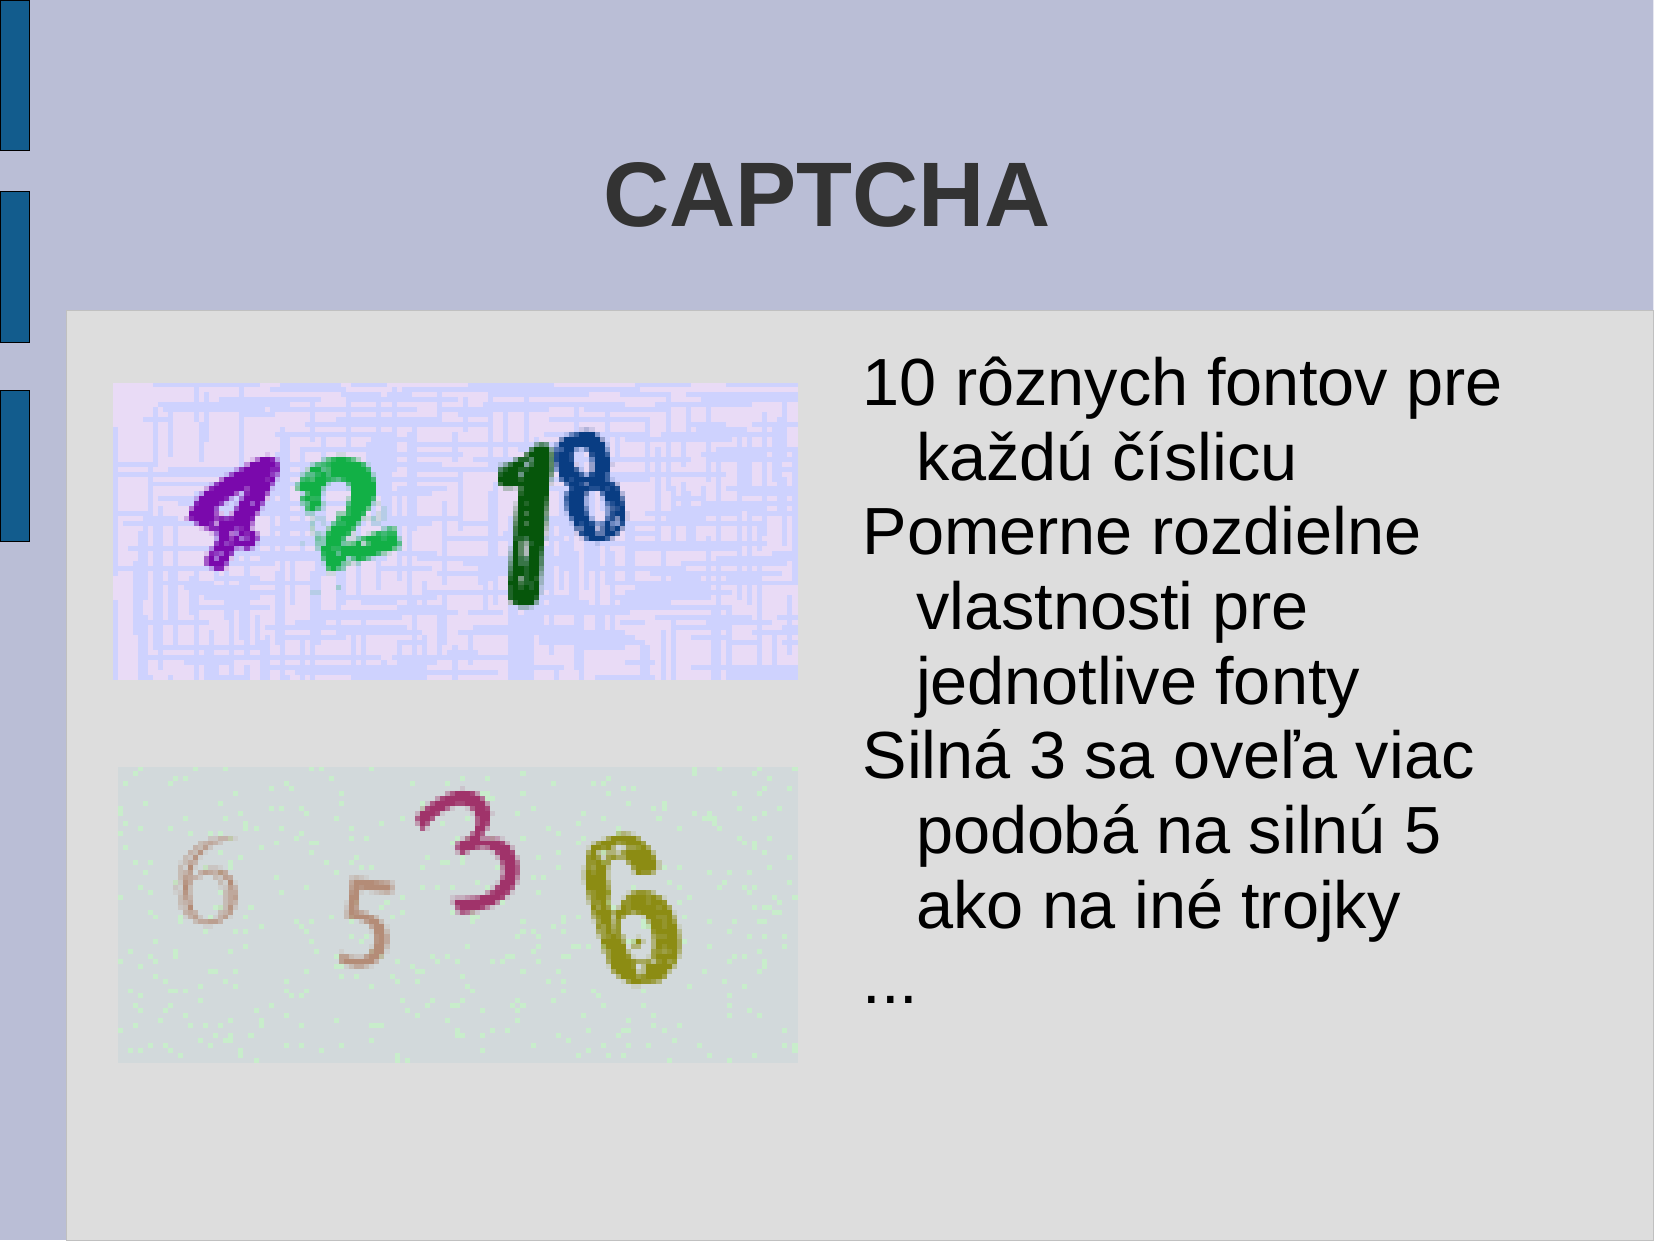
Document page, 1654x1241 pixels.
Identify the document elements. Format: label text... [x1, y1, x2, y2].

picture [118, 767, 798, 1063]
list 10 rôznych fontov pre každú číslicu Pomerne rozdielne vlastnosti pre jednotlive fonty Silná 3 sa oveľa viac podobá na silnú 5 ako na iné trojky ... [845, 344, 1535, 1127]
title CAPTCHA [121, 91, 1534, 299]
picture [113, 383, 798, 680]
